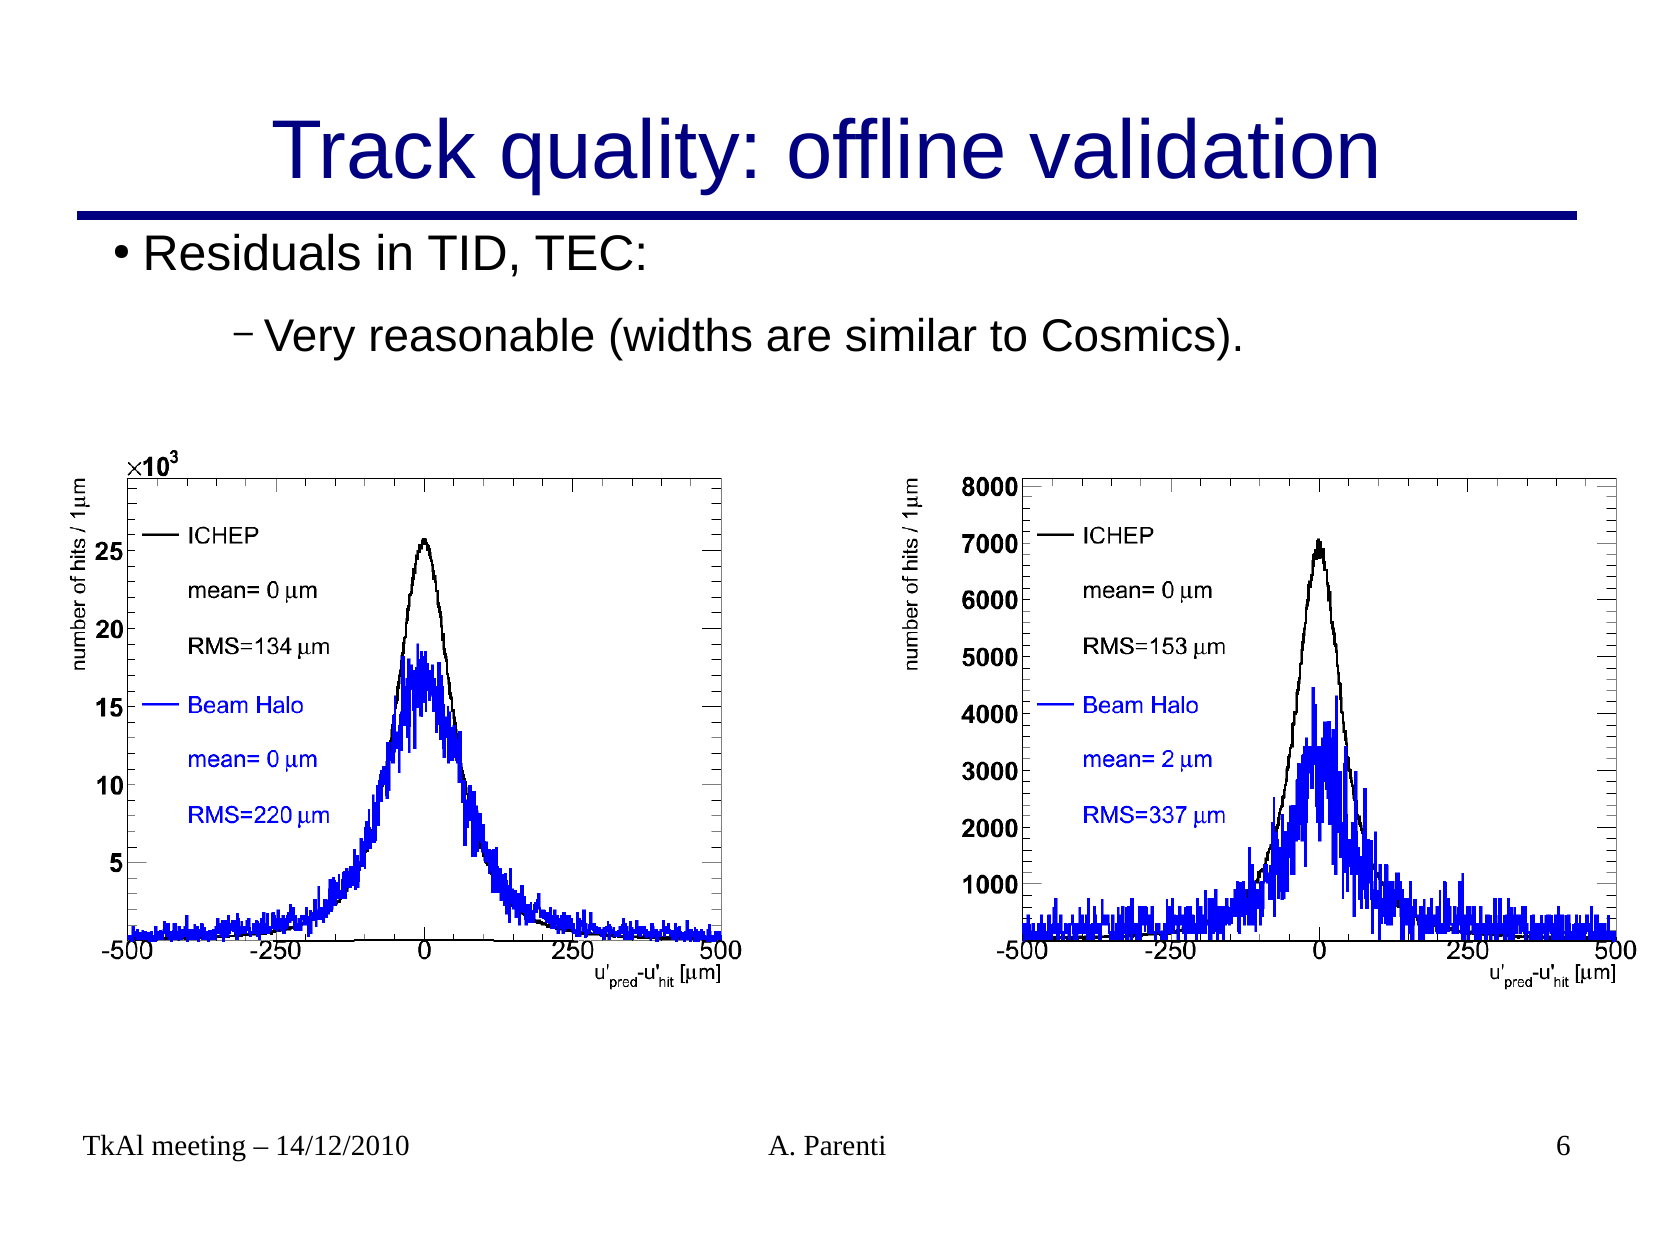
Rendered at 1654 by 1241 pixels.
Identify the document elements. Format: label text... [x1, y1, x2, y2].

picture [902, 450, 1653, 1014]
title Track quality: offline validation [82, 75, 1571, 226]
picture [7, 450, 758, 1014]
list Residuals in TID, TEC: Very reasonable (widths are similar to Cosmics). [94, 225, 1583, 1109]
